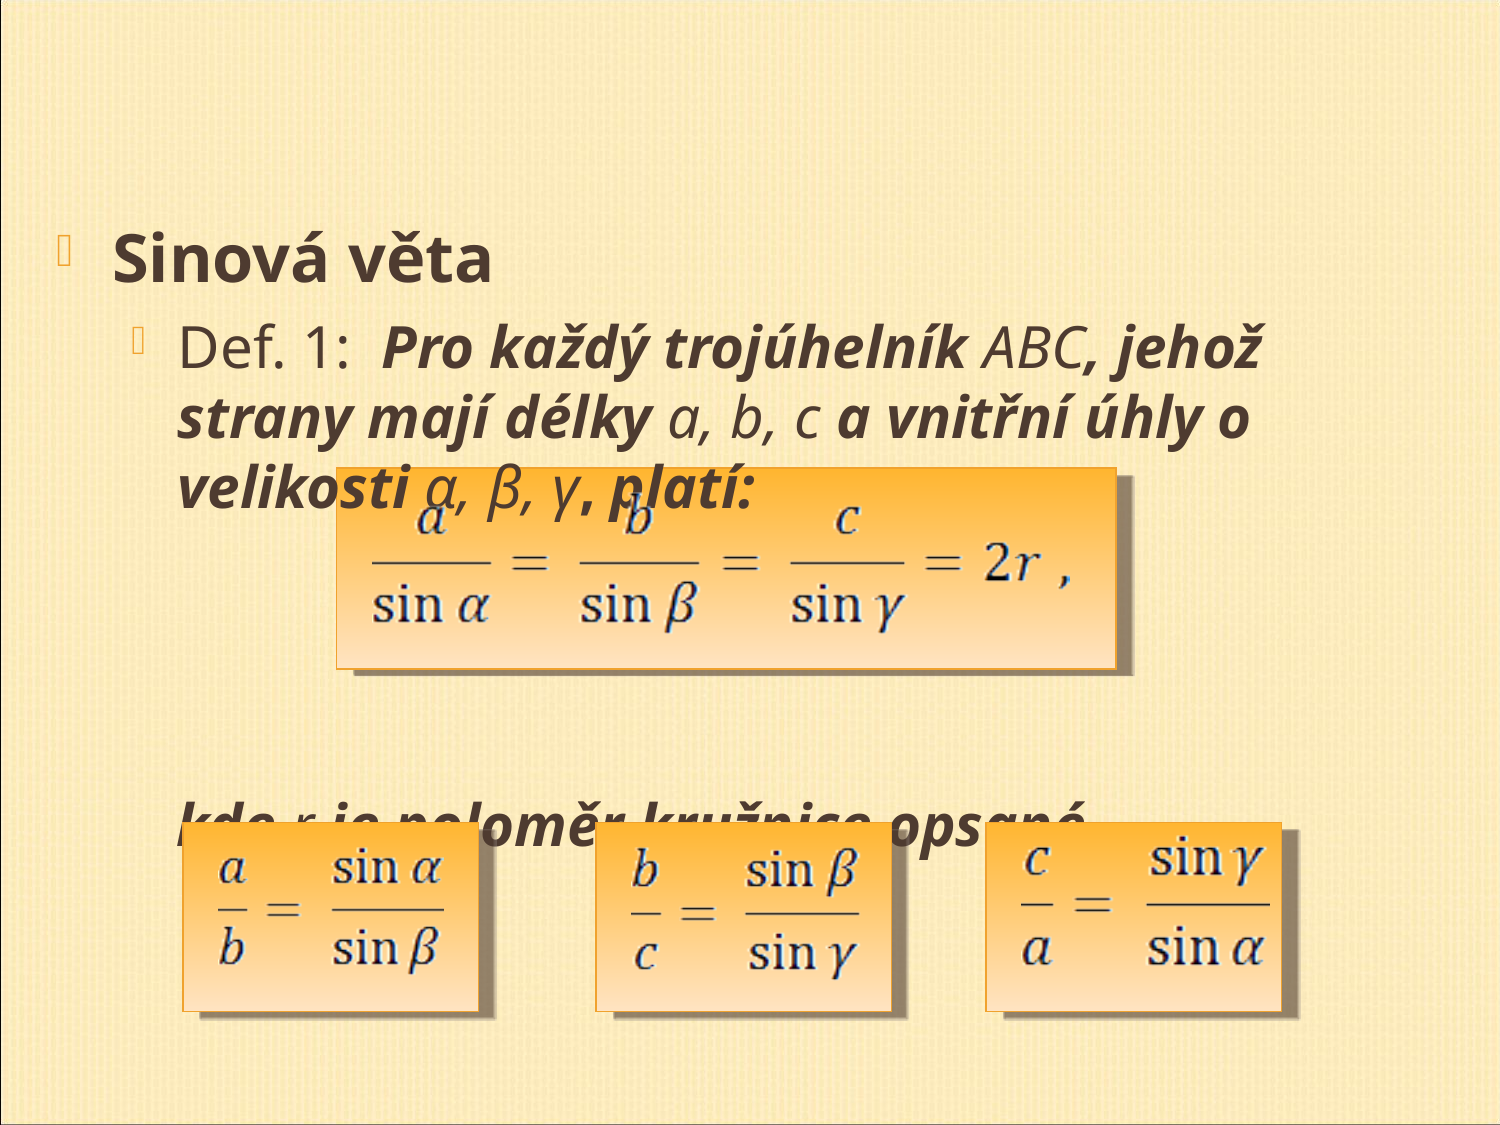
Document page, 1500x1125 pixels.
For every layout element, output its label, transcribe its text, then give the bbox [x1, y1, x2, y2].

text_box [183, 822, 479, 1012]
picture [0, 0, 1500, 1125]
text_box [596, 822, 892, 1012]
list Sinová věta Def. 1: Pro každý trojúhelník ABC, jehož strany mají délky a, b, c a vnitřní úhly o velikosti α, β, γ, platí: kde r je poloměr kružnice opsané. [41, 207, 1467, 1071]
text_box [986, 822, 1282, 1012]
